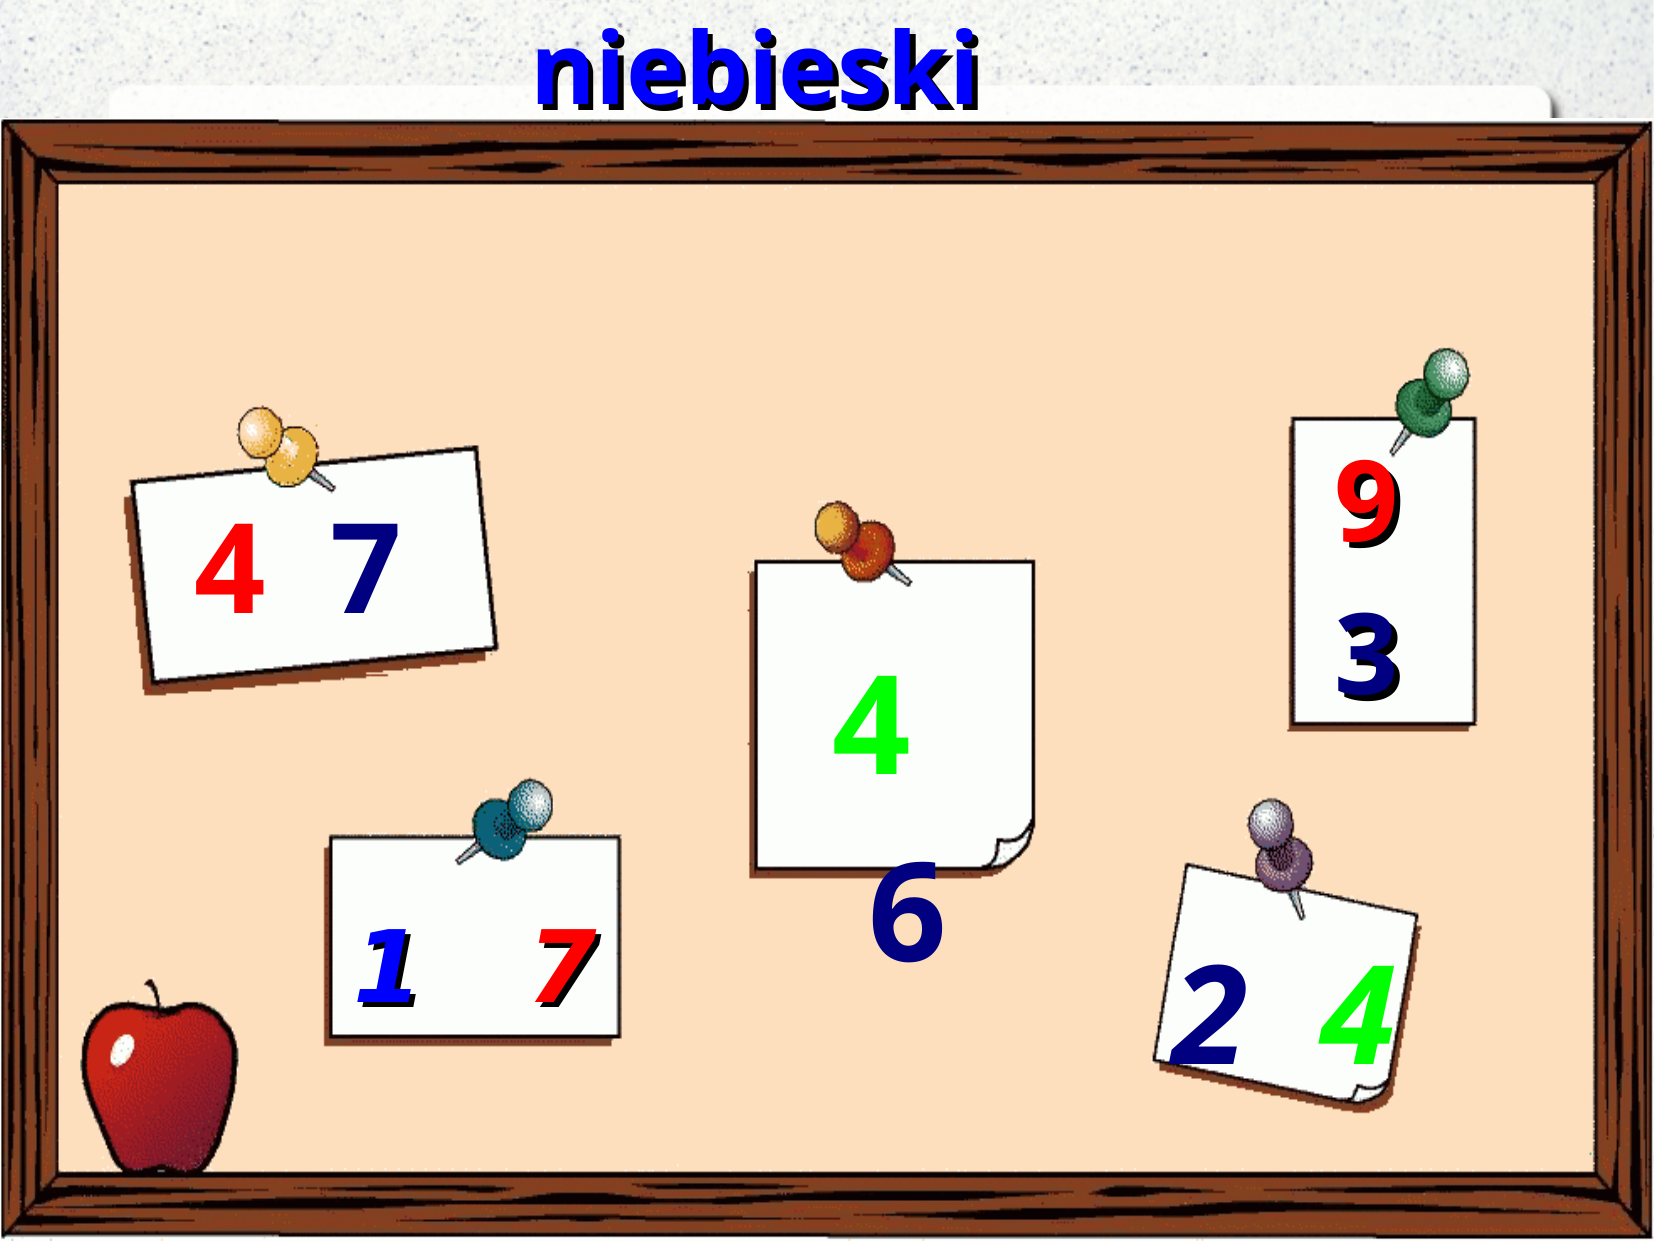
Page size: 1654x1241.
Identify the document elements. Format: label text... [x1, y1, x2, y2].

picture [0, 0, 1654, 1241]
text_box niebieski [354, 0, 1182, 146]
text_box 2 4 [1151, 909, 1418, 1093]
text_box 9 3 [1226, 413, 1506, 742]
text_box 4 6 [767, 620, 1048, 803]
text_box 4 7 [153, 472, 443, 664]
text_box 1 7 [330, 902, 621, 1034]
